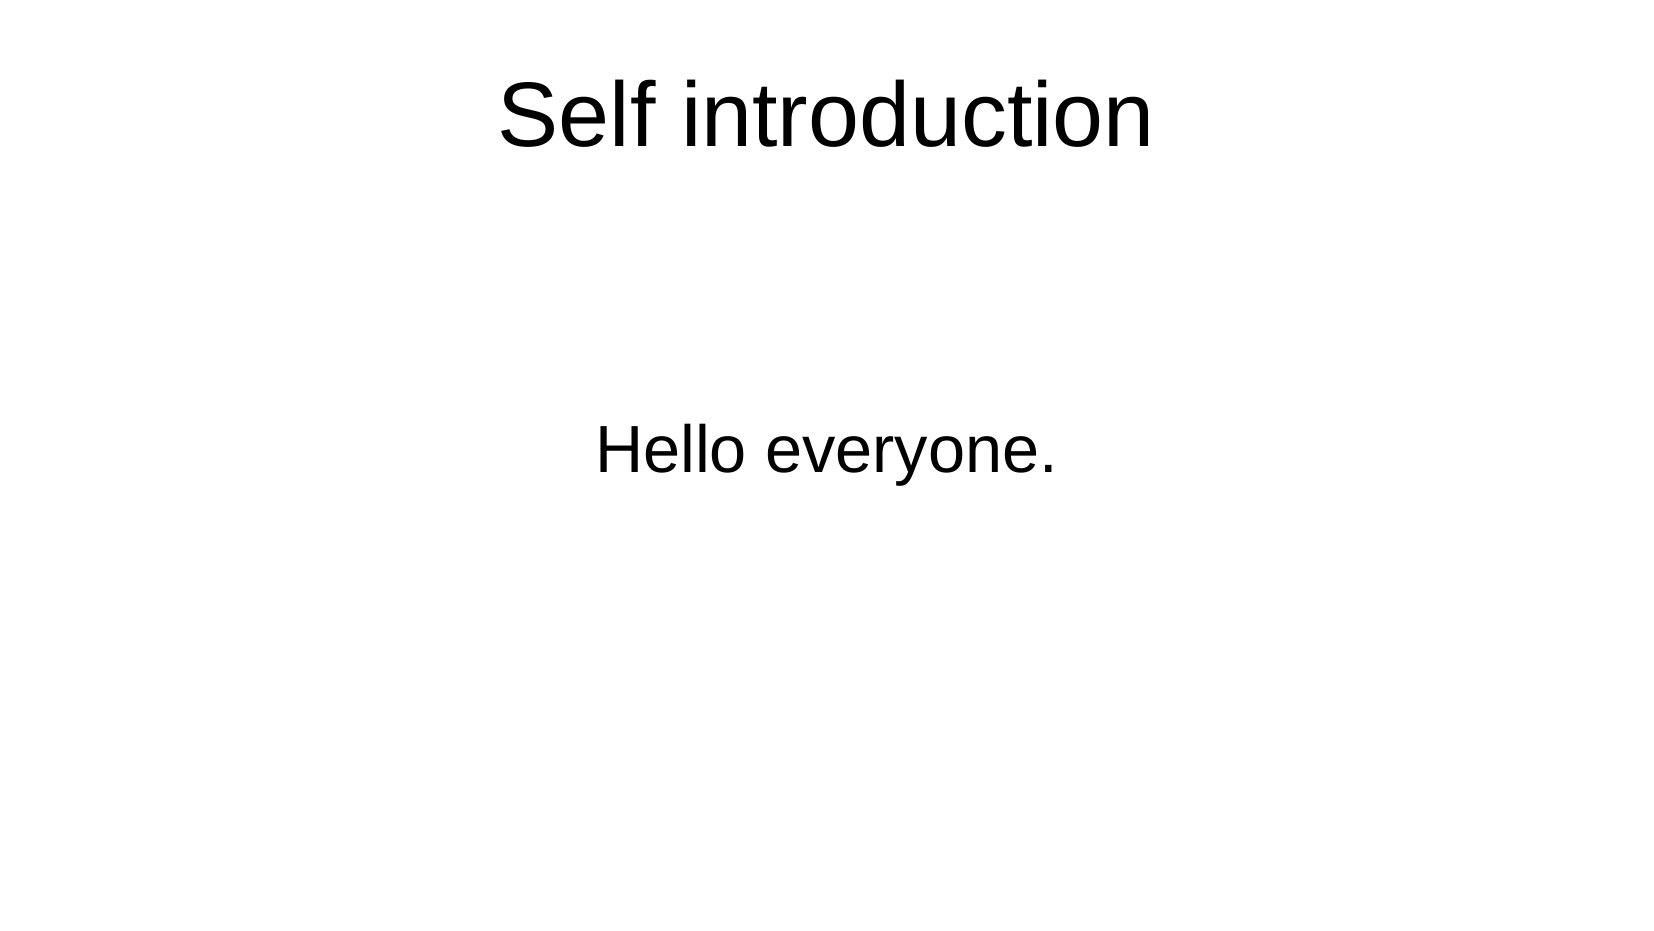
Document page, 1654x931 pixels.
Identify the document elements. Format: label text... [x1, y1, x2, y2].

subtitle Hello everyone. [82, 85, 1571, 890]
title Self introduction [82, 37, 1571, 85]
